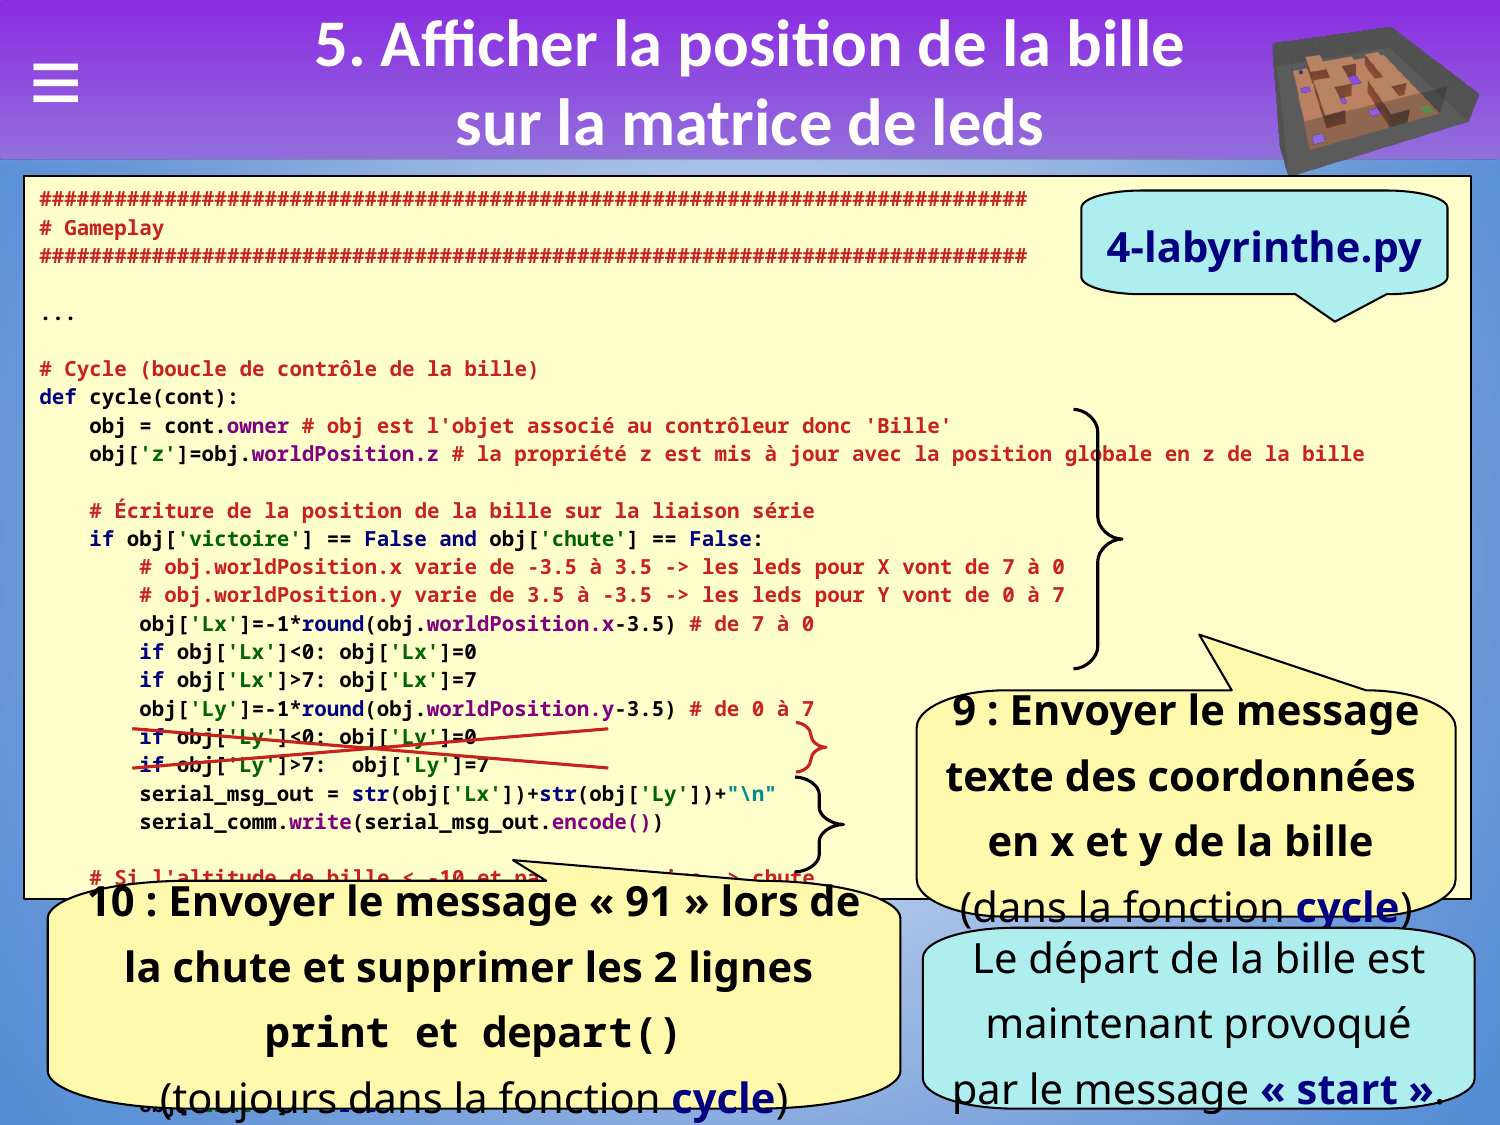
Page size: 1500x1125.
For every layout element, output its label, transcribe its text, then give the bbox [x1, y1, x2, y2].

text_box ≡ [14, 23, 101, 141]
text_box 4-labyrinthe.py [1081, 190, 1448, 322]
text_box 5. Afficher la position de la bille sur la matrice de leds [0, 0, 1500, 159]
text_box 9 : Envoyer le message texte des coordonnées en x et y de la bille (dans la fonction cycle) [916, 634, 1456, 917]
text_box Le départ de la bille est maintenant provoqué par le message « start ». [922, 927, 1475, 1109]
text_box ############################################################################### # Gameplay ############################################################################### ... # Cycle (boucle de contrôle de la bille) def cycle(cont): obj = cont.owner # obj est l'objet associé au contrôleur donc 'Bille' obj['z']=obj.worldPosition.z # la propriété z est mis à jour avec la position globale en z de la bille # Écriture de la position de la bille sur la liaison série if obj['victoire'] == False and obj['chute'] == False: # obj.worldPosition.x varie de -3.5 à 3.5 -> les leds pour X vont de 7 à 0 # obj.worldPosition.y varie de 3.5 à -3.5 -> les leds pour Y vont de 0 à 7 obj['Lx']=-1*round(obj.worldPosition.x-3.5) # de 7 à 0 if obj['Lx']<0: obj['Lx']=0 if obj['Lx']>7: obj['Lx']=7 obj['Ly']=-1*round(obj.worldPosition.y-3.5) # de 0 à 7 if obj['Ly']<0: obj['Ly']=0 if obj['Ly']>7: obj['Ly']=7 serial_msg_out = str(obj['Lx'])+str(obj['Ly'])+"\n" serial_comm.write(serial_msg_out.encode()) # Si l'altitude de bille < -10 et pas de victoire -> chute if obj['z'] < -10 and obj['victoire'] == False: print ("Chuuuu.....te") depart() # Replacer la bille au départ # Afficher image de chute sur la matrice de leds serial_msg_out = "91\n" serial_comm.write(serial_msg_out.encode()) obj['chute'] = True [23, 176, 1471, 899]
picture [0, 27, 1500, 1125]
text_box 10 : Envoyer le message « 91 » lors de la chute et supprimer les 2 lignes print et depart() (toujours dans la fonction cycle) [47, 860, 901, 1109]
